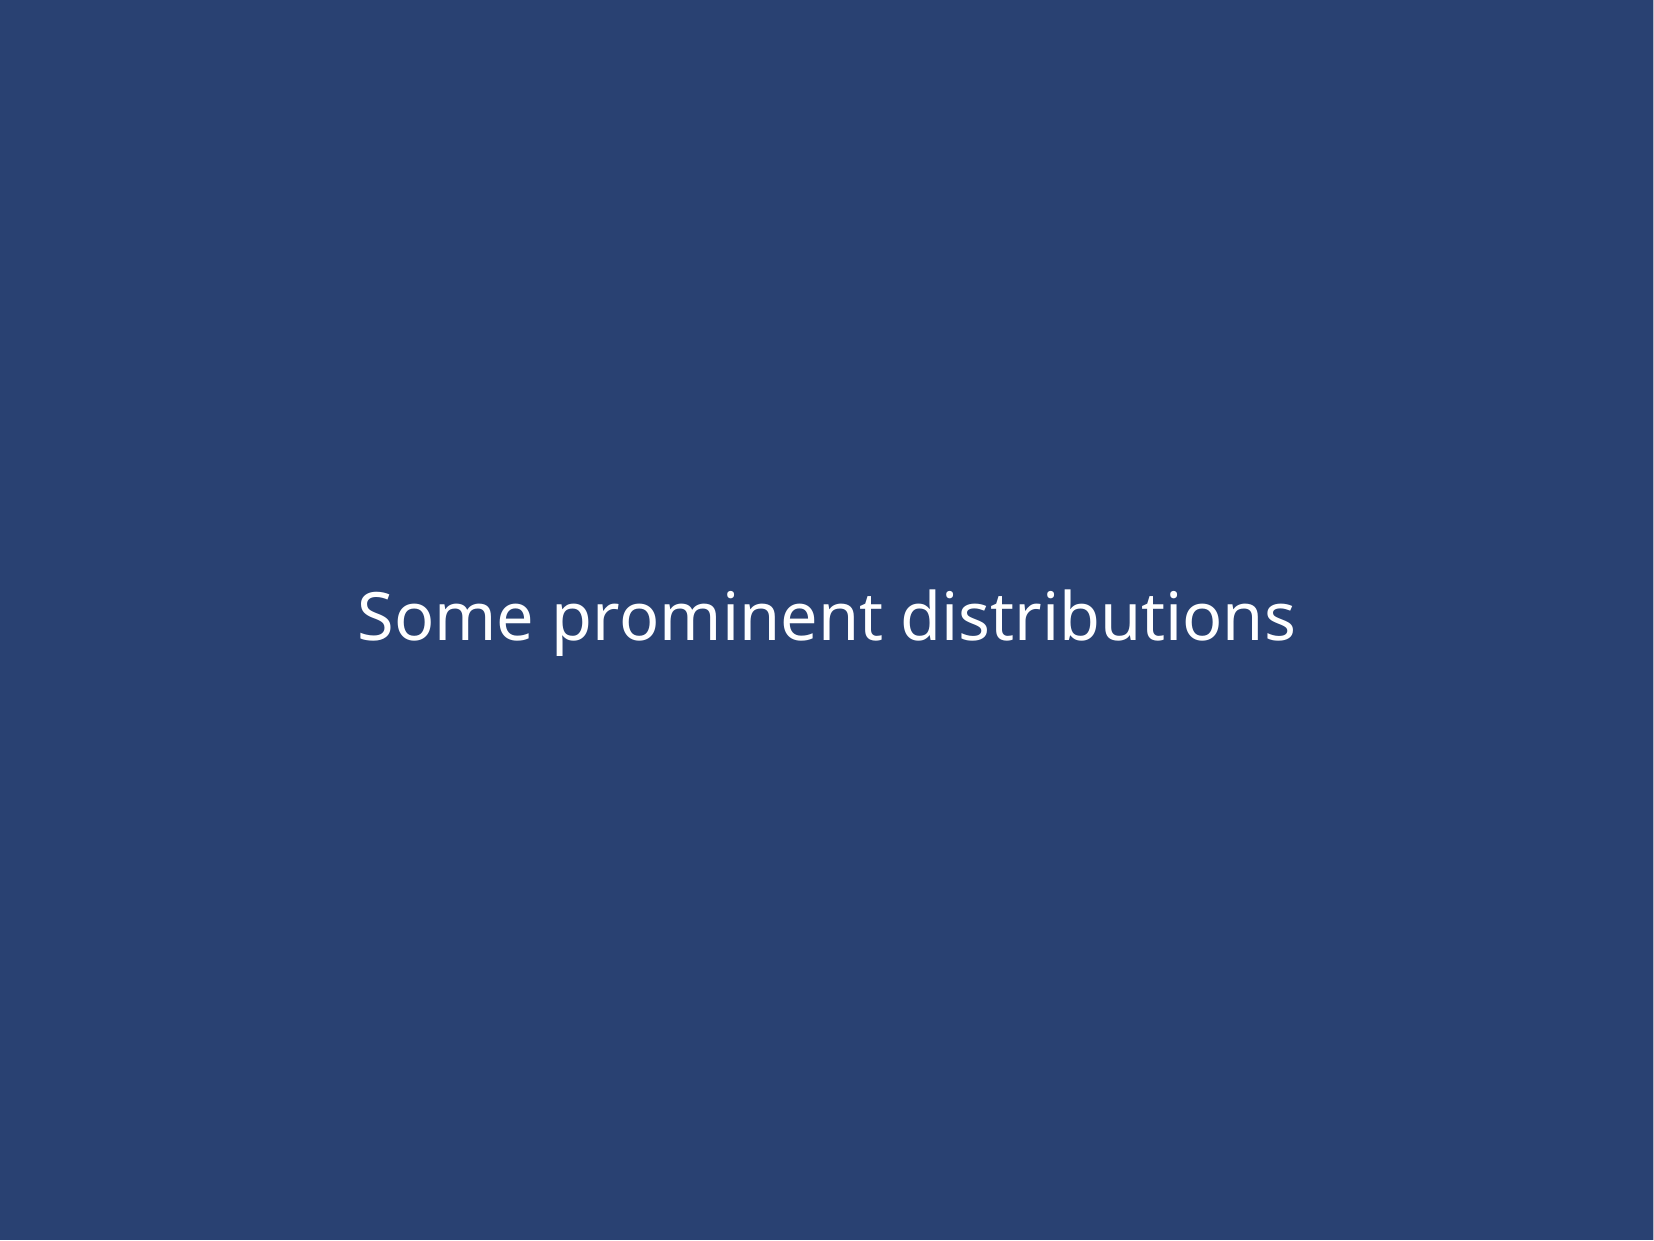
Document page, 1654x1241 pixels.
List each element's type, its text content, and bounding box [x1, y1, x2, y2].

subtitle Some prominent distributions [121, 110, 1534, 1119]
